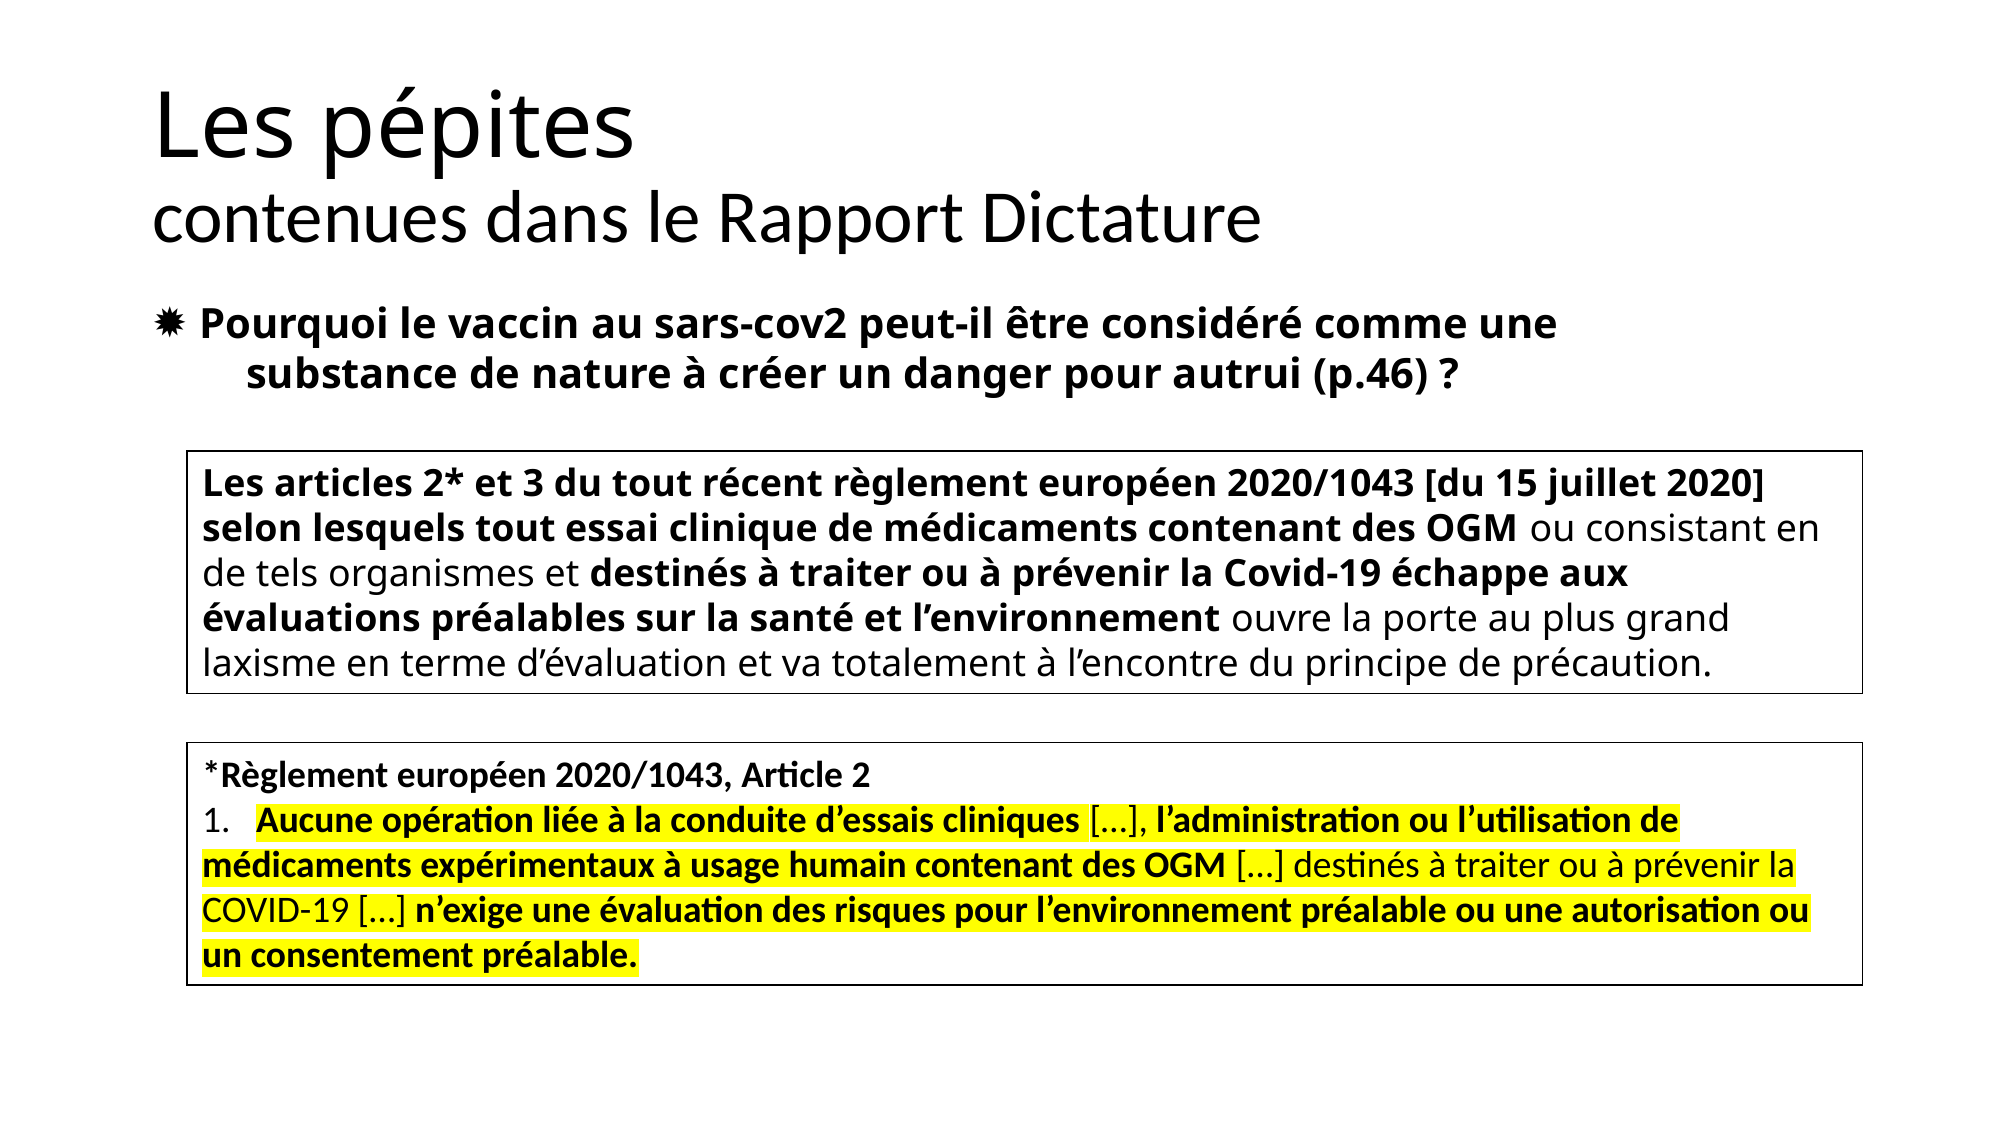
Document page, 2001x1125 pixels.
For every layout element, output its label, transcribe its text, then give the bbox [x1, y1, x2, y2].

text_box *Règlement européen 2020/1043, Article 2 1. Aucune opération liée à la conduite d’essais cliniques […], l’administration ou l’utilisation de médicaments expérimentaux à usage humain contenant des OGM […] destinés à traiter ou à prévenir la COVID-19 […] n’exige une évaluation des risques pour l’environnement préalable ou une autorisation ou un consentement préalable. [187, 742, 1863, 985]
text_box Les articles 2* et 3 du tout récent règlement européen 2020/1043 [du 15 juillet 2020] selon lesquels tout essai clinique de médicaments contenant des OGM ou consistant en de tels organismes et destinés à traiter ou à prévenir la Covid-19 échappe aux évaluations préalables sur la santé et l’environnement ouvre la porte au plus grand laxisme en terme d’évaluation et va totalement à l’encontre du principe de précaution. [187, 451, 1863, 694]
title Les pépites contenues dans le Rapport Dictature [137, 59, 1863, 278]
text_box Pourquoi le vaccin au sars-cov2 peut-il être considéré comme une substance de nature à créer un danger pour autrui (p.46) ? [137, 289, 1725, 406]
